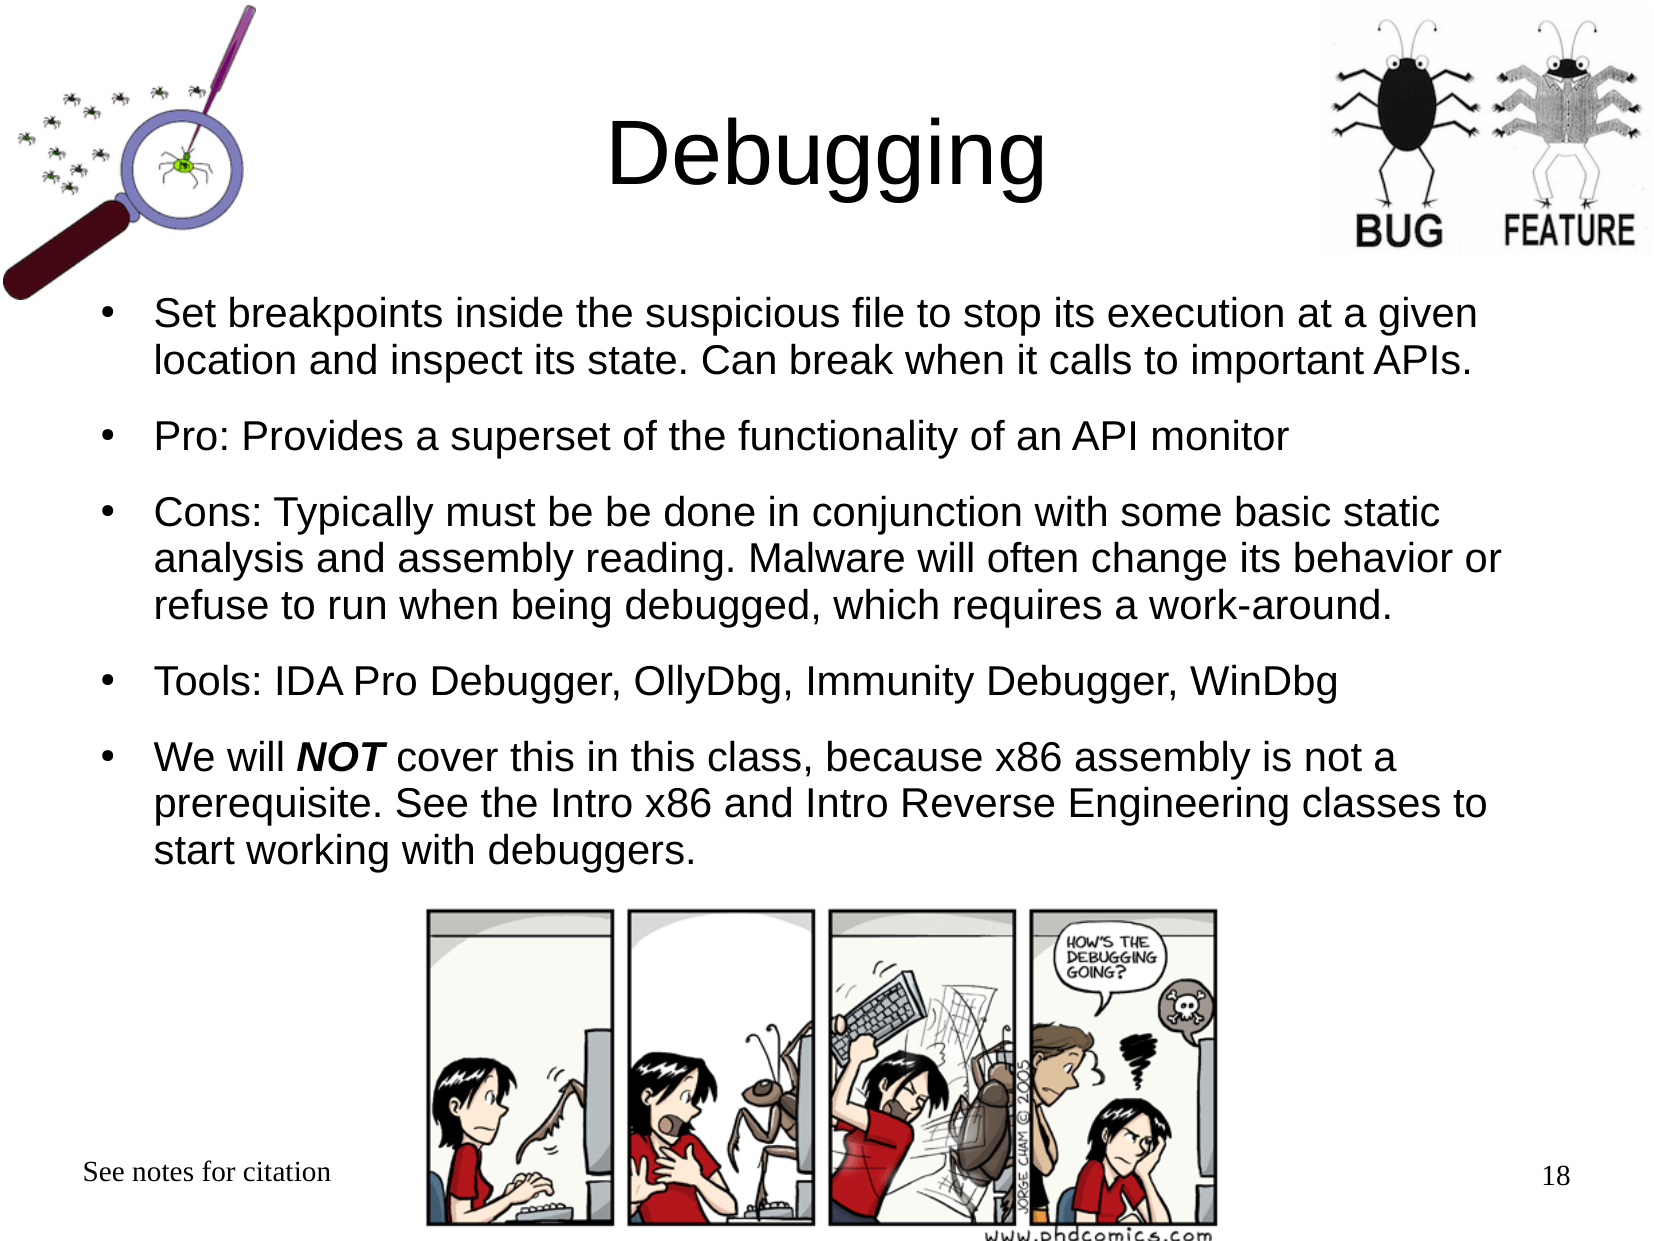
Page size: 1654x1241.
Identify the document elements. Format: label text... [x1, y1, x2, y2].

picture [3, 5, 256, 301]
picture [420, 899, 1224, 1241]
list Set breakpoints inside the suspicious file to stop its execution at a given location and inspect its state. Can break when it calls to important APIs. Pro: Provides a superset of the functionality of an API monitor Cons: Typically must be be done in conjunction with some basic static analysis and assembly reading. Malware will often change its behavior or refuse to run when being debugged, which requires a work-around. Tools: IDA Pro Debugger, OllyDbg, Immunity Debugger, WinDbg We will NOT cover this in this class, because x86 assembly is not a prerequisite. See the Intro x86 and Intro Reverse Engineering classes to start working with debuggers. [82, 290, 1576, 1126]
title Debugging [82, 49, 1571, 257]
picture [1318, 3, 1654, 256]
